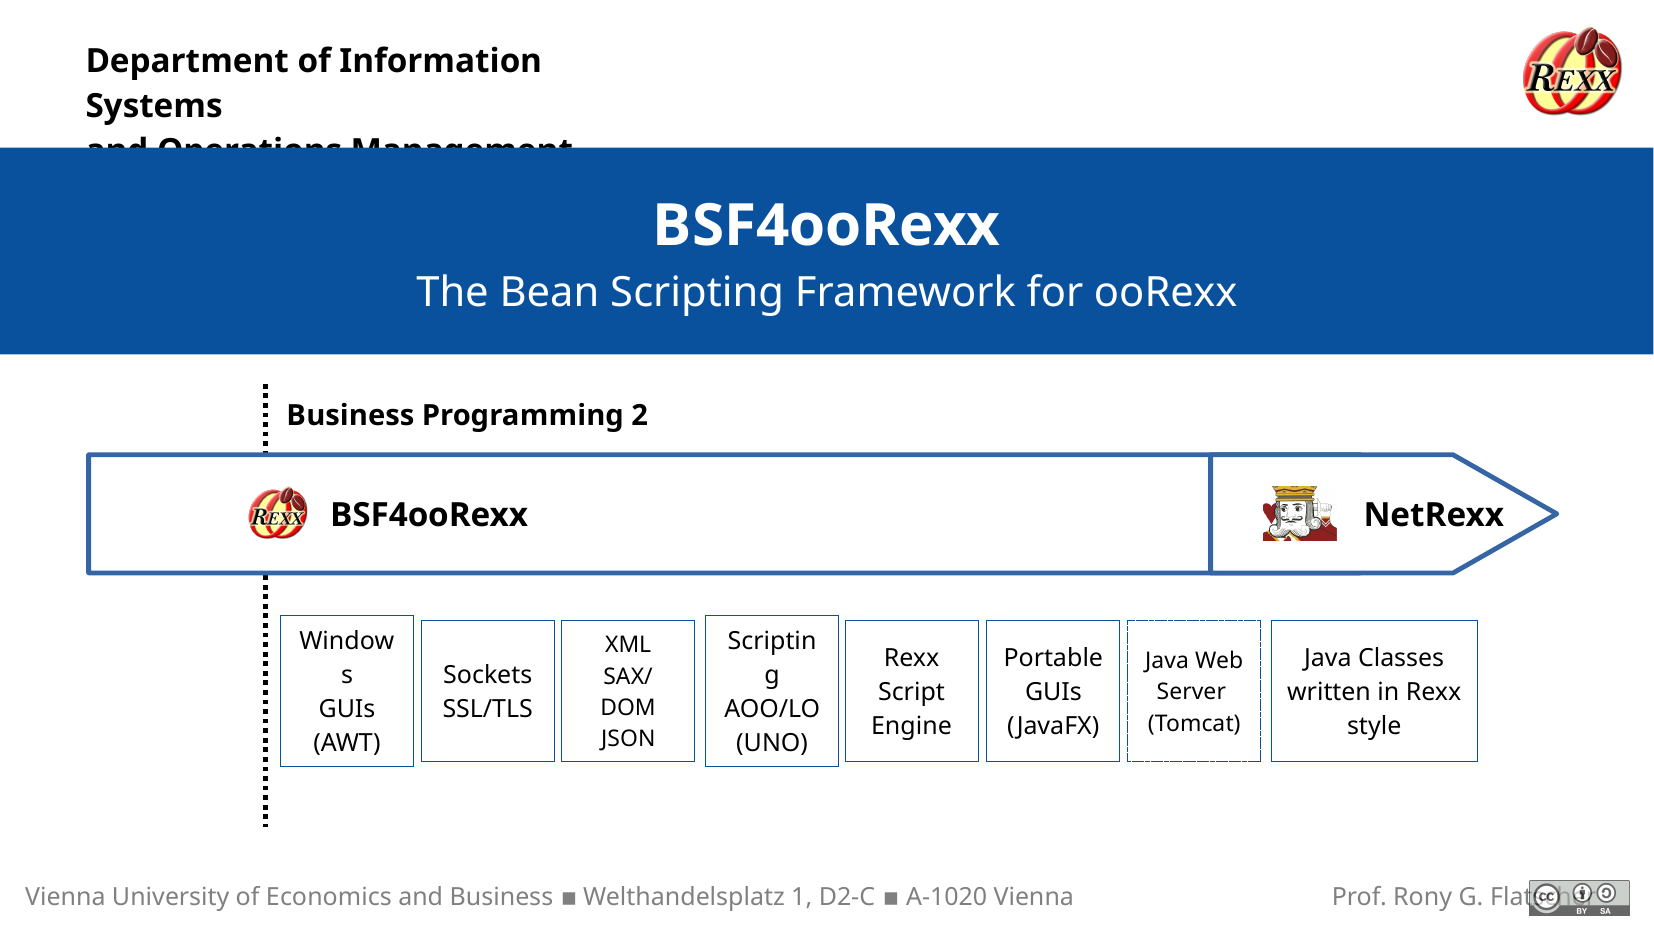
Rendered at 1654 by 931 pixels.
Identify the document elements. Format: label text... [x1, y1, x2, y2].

text_box NetRexx [1210, 454, 1557, 573]
picture [1263, 486, 1337, 541]
text_box Rexx Script Engine [845, 620, 979, 762]
text_box XML SAX/DOM JSON [561, 620, 695, 762]
text_box Java Classes written in Rexx style [1271, 620, 1478, 762]
text_box Windows GUIs (AWT) [280, 620, 414, 762]
text_box BSF4ooRexx [88, 454, 1210, 573]
text_box Java Web Server (Tomcat) [1127, 620, 1261, 762]
text_box Business Programming 2 [271, 386, 715, 440]
text_box Sockets SSL/TLS [421, 620, 555, 762]
title BSF4ooRexx The Bean Scripting Framework for ooRexx [0, 147, 1654, 355]
text_box Scripting AOO/LO (UNO) [705, 620, 839, 762]
picture [1522, 22, 1623, 124]
picture [248, 484, 308, 544]
text_box Portable GUIs (JavaFX) [986, 620, 1120, 762]
